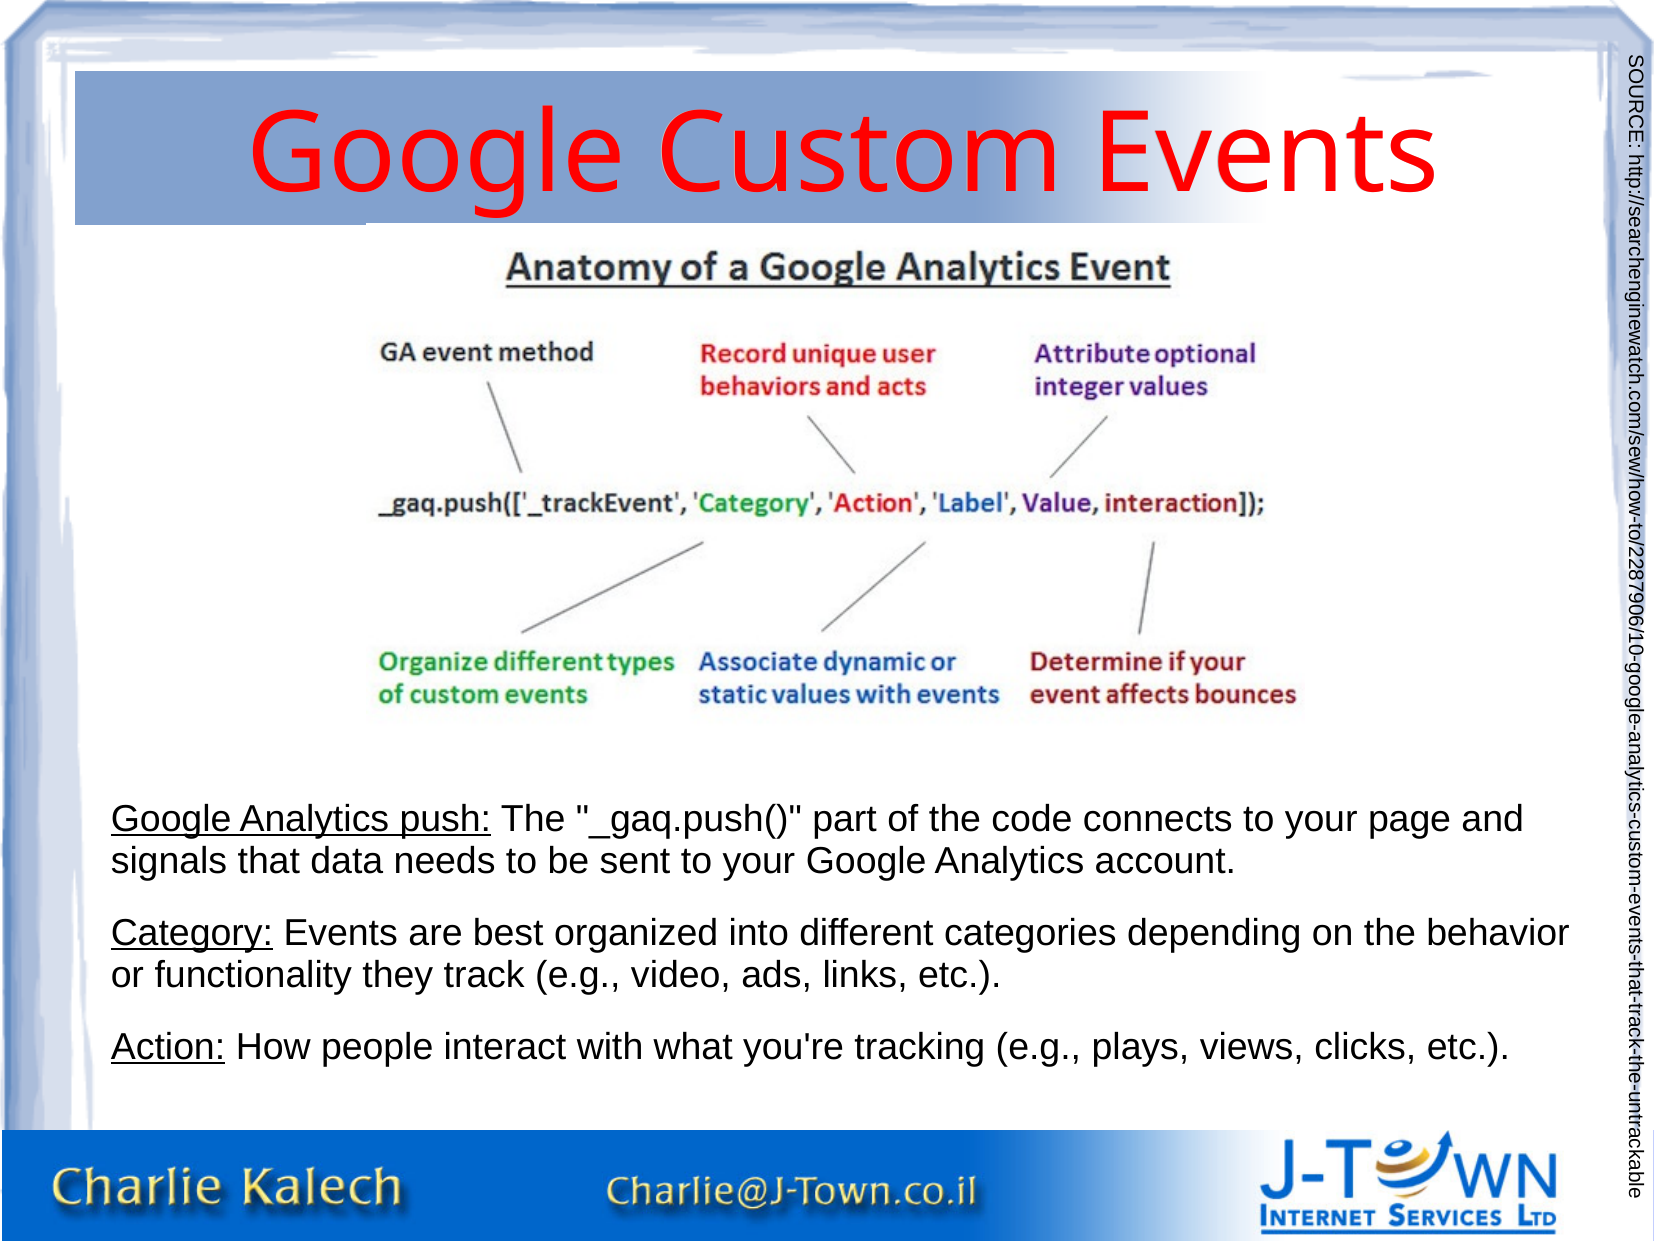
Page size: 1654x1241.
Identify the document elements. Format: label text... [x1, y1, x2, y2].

text_box SOURCE: http://searchenginewatch.com/sew/how-to/2287906/10-google-analytics-custom-events-that-track-the-untrackable [1601, 39, 1654, 1241]
picture [0, 0, 1654, 1241]
text_box Google Analytics push: The "_gaq.push()" part of the code connects to your page and signals that data needs to be sent to your Google Analytics account. Category: Events are best organized into different categories depending on the behavior or functionality they track (e.g., video, ads, links, etc.). Action: How people interact with what you're tracking (e.g., plays, views, clicks, etc.). [96, 790, 1597, 1241]
